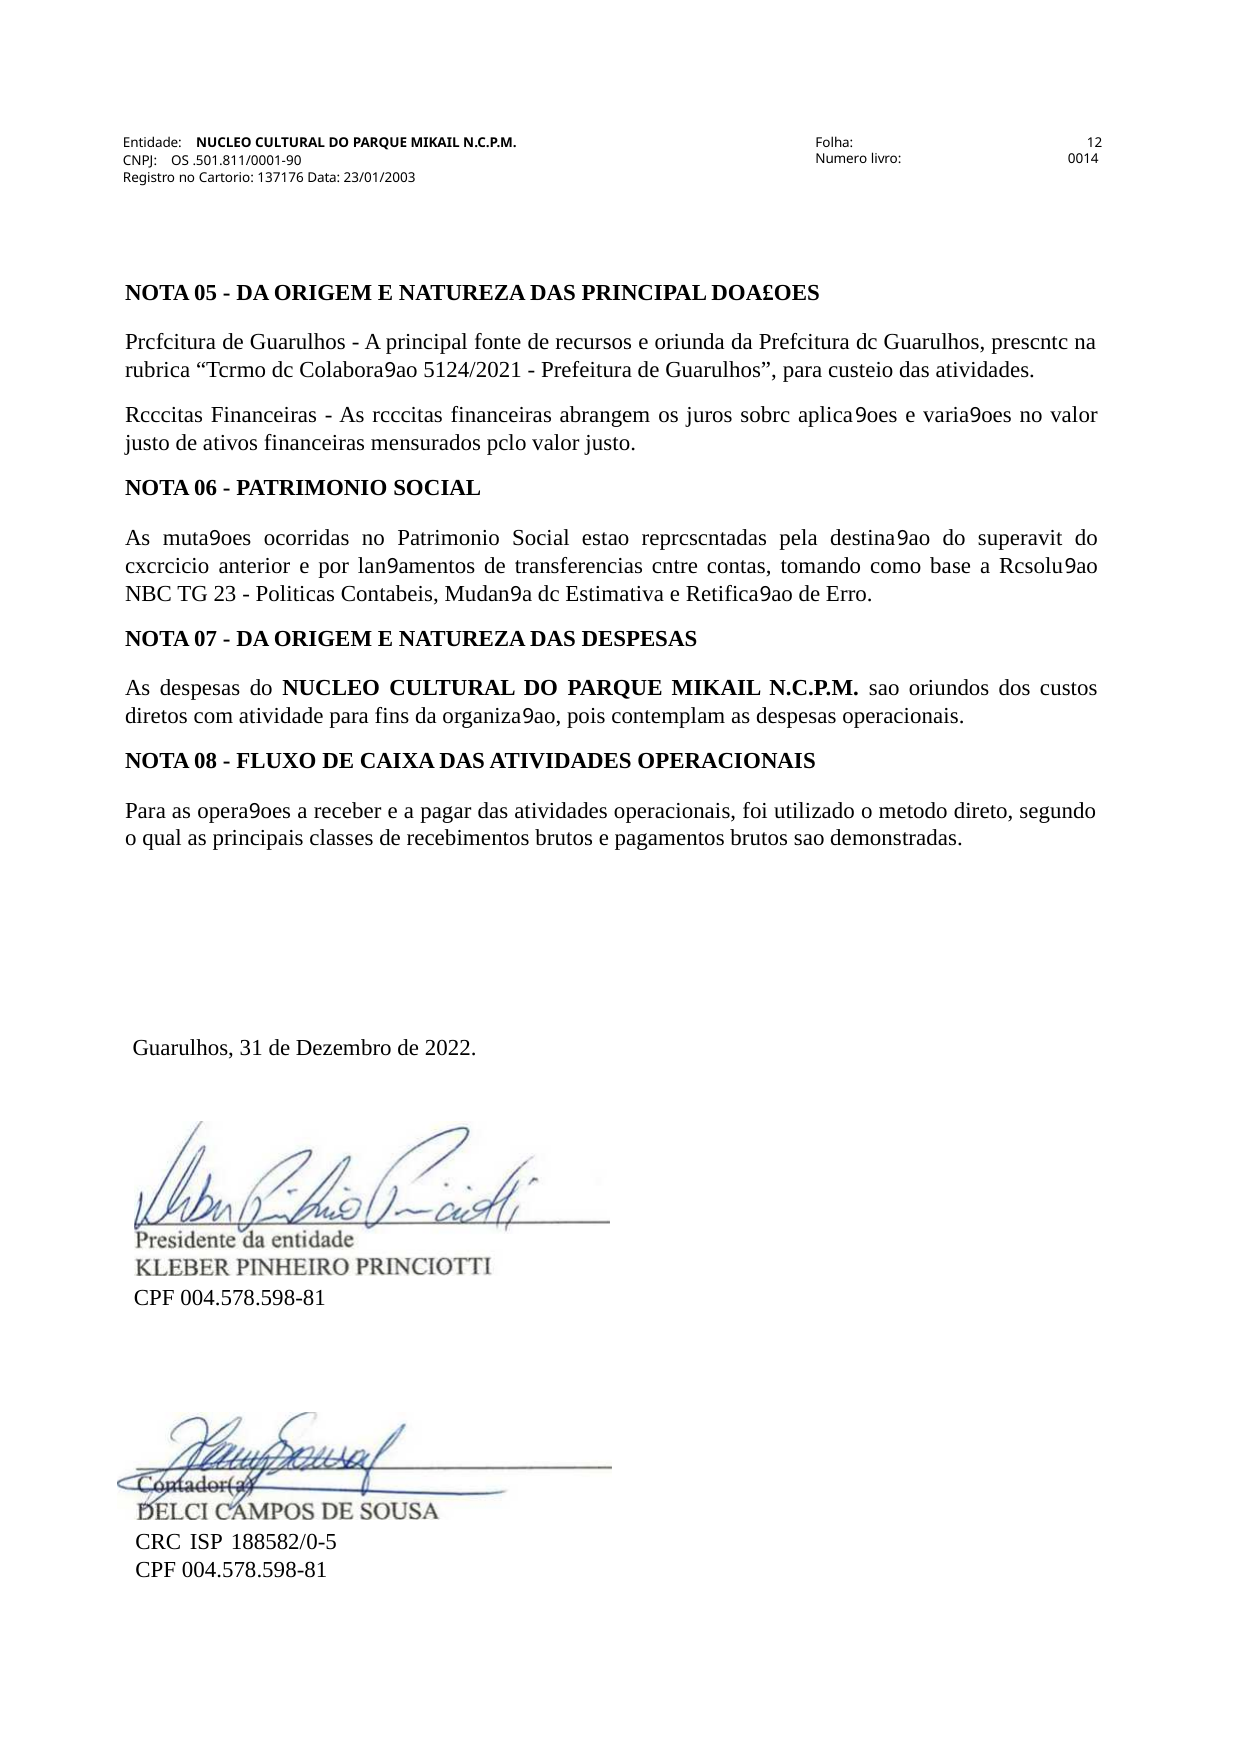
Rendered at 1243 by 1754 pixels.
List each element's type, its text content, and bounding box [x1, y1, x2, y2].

picture [134, 1121, 610, 1276]
text_box NOTA 05 - DA ORIGEM E NATUREZA DAS PRINCIPAL DOA£OES Prcfcitura de Guarulhos - A principal fonte de recursos e oriunda da Prefcitura dc Guarulhos, prescntc na rubrica “Tcrmo dc Colabora9ao 5124/2021 - Prefeitura de Guarulhos”, para custeio das atividades. Rcccitas Financeiras - As rcccitas financeiras abrangem os juros sobrc aplica9oes e varia9oes no valor justo de ativos financeiras mensurados pclo valor justo. NOTA 06 - PATRIMONIO SOCIAL As muta9oes ocorridas no Patrimonio Social estao reprcscntadas pela destina9ao do superavit do cxcrcicio anterior e por lan9amentos de transferencias cntre contas, tomando como base a Rcsolu9ao NBC TG 23 - Politicas Contabeis, Mudan9a dc Estimativa e Retifica9ao de Erro. NOTA 07 - DA ORIGEM E NATUREZA DAS DESPESAS As despesas do NUCLEO CULTURAL DO PARQUE MIKAIL N.C.P.M. sao oriundos dos custos diretos com atividade para fins da organiza9ao, pois contemplam as despesas operacionais. NOTA 08 - FLUXO DE CAIXA DAS ATIVIDADES OPERACIONAIS Para as opera9oes a receber e a pagar das atividades operacionais, foi utilizado o metodo direto, segundo o qual as principais classes de recebimentos brutos e pagamentos brutos sao demonstradas. [125, 277, 1109, 950]
text_box Entidade: NUCLEO CULTURAL DO PARQUE MIKAIL N.C.P.M. CNPJ: OS .501.811/0001-90 Registro no Cartorio: 137176 Data: 23/01/2003 [123, 133, 615, 189]
picture [117, 1413, 612, 1521]
text_box CRC ISP 188582/0-5 CPF 004.578.598-81 [135, 1527, 350, 1578]
text_box 12 0014 [1068, 134, 1104, 169]
text_box Guarulhos, 31 de Dezembro de 2022. [132, 1032, 500, 1060]
text_box CPF 004.578.598-81 [134, 1283, 338, 1306]
text_box Folha: Numero livro: [815, 133, 905, 169]
